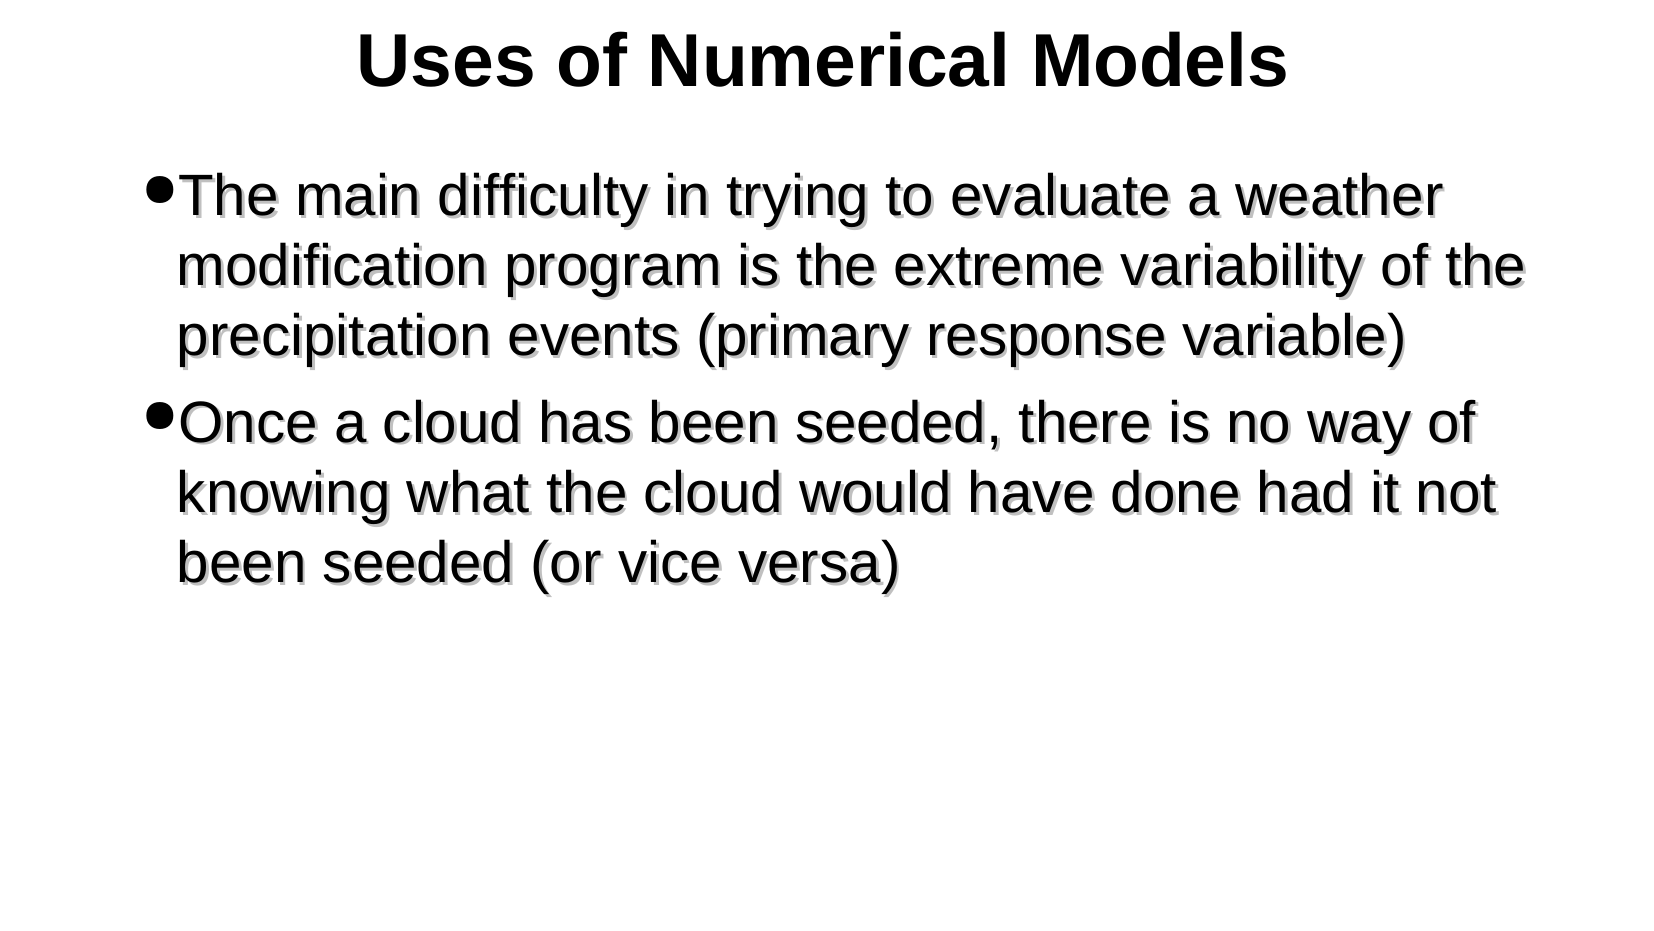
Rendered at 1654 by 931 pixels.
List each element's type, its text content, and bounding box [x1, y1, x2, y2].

title Uses of Numerical Models [0, 5, 1651, 107]
text_box The main difficulty in trying to evaluate a weather modification program is the extreme variability of the precipitation events (primary response variable) Once a cloud has been seeded, there is no way of knowing what the cloud would have done had it not been seeded (or vice versa) [90, 149, 1579, 602]
